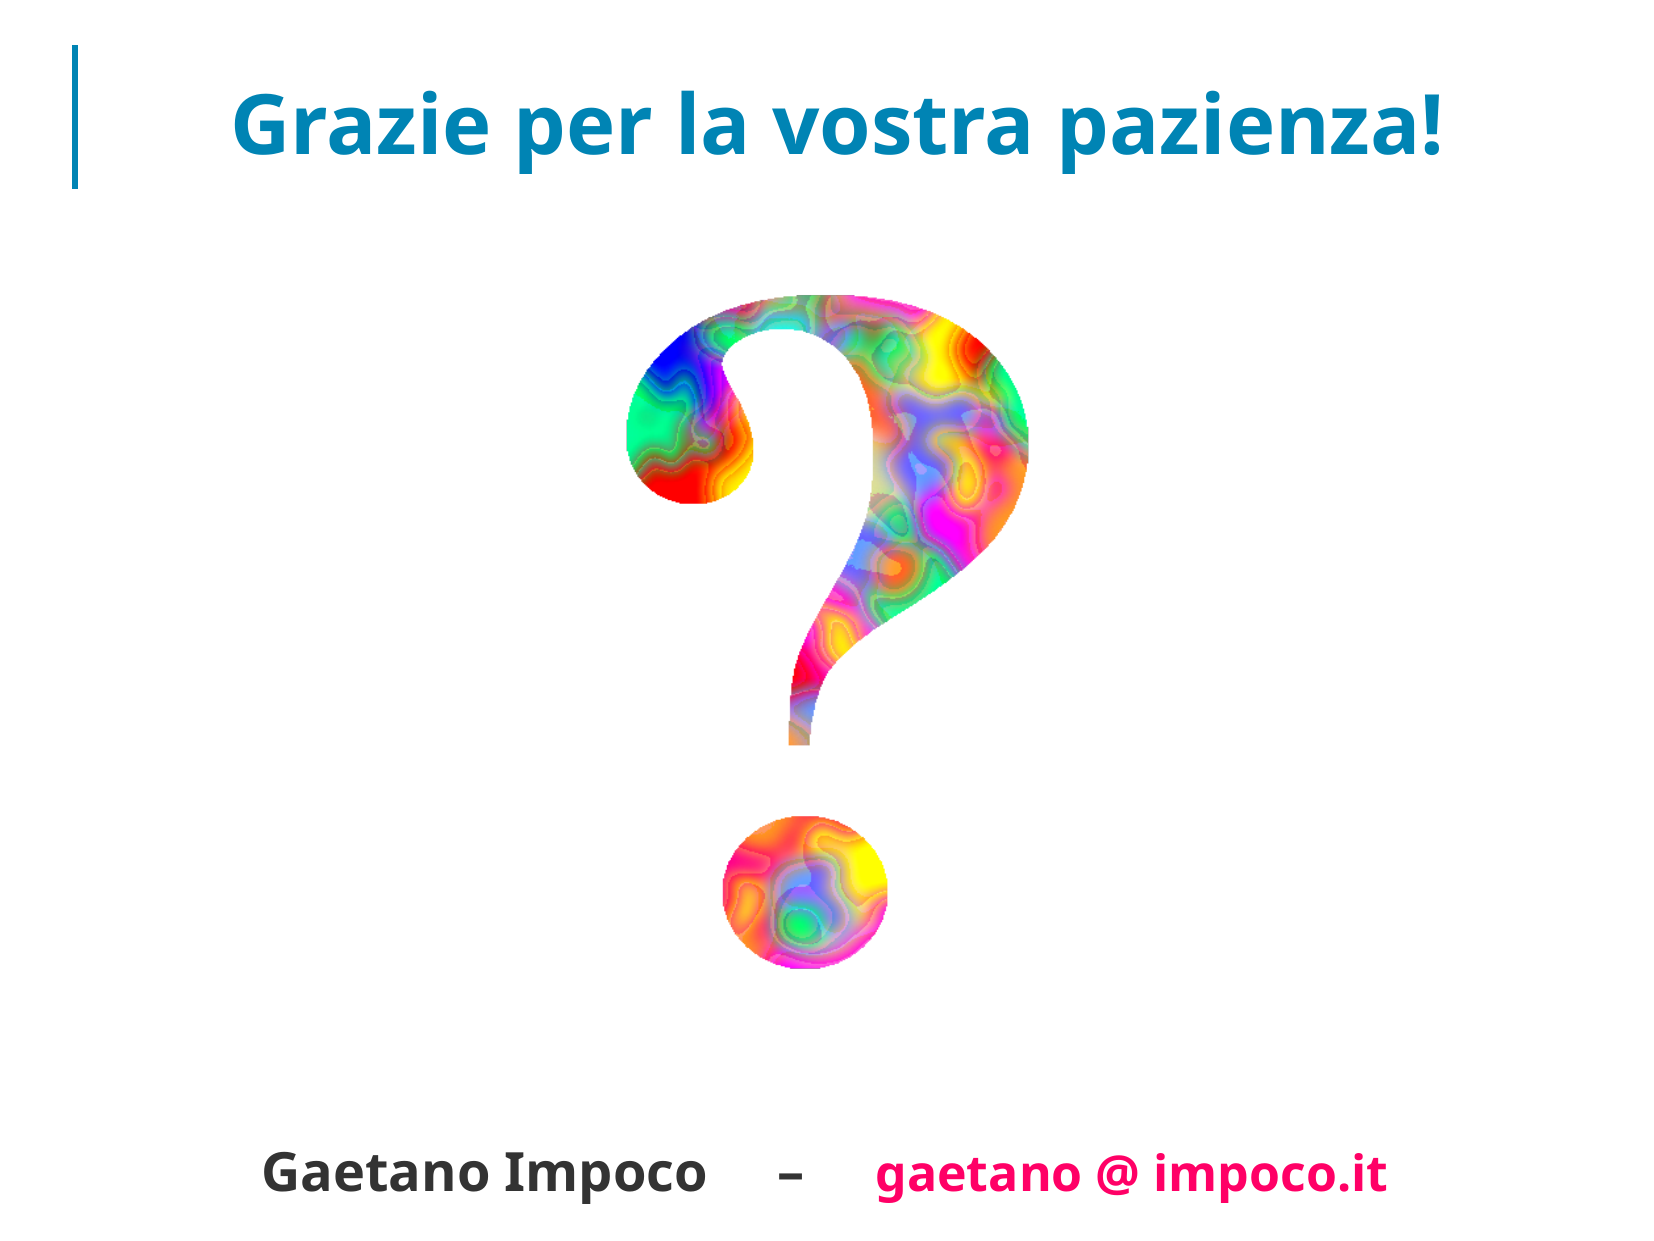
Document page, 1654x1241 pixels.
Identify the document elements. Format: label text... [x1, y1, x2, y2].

text_box Gaetano Impoco – gaetano @ impoco.it [30, 1117, 1621, 1223]
subtitle Grazie per la vostra pazienza! [105, 49, 1571, 196]
picture [602, 283, 1052, 981]
